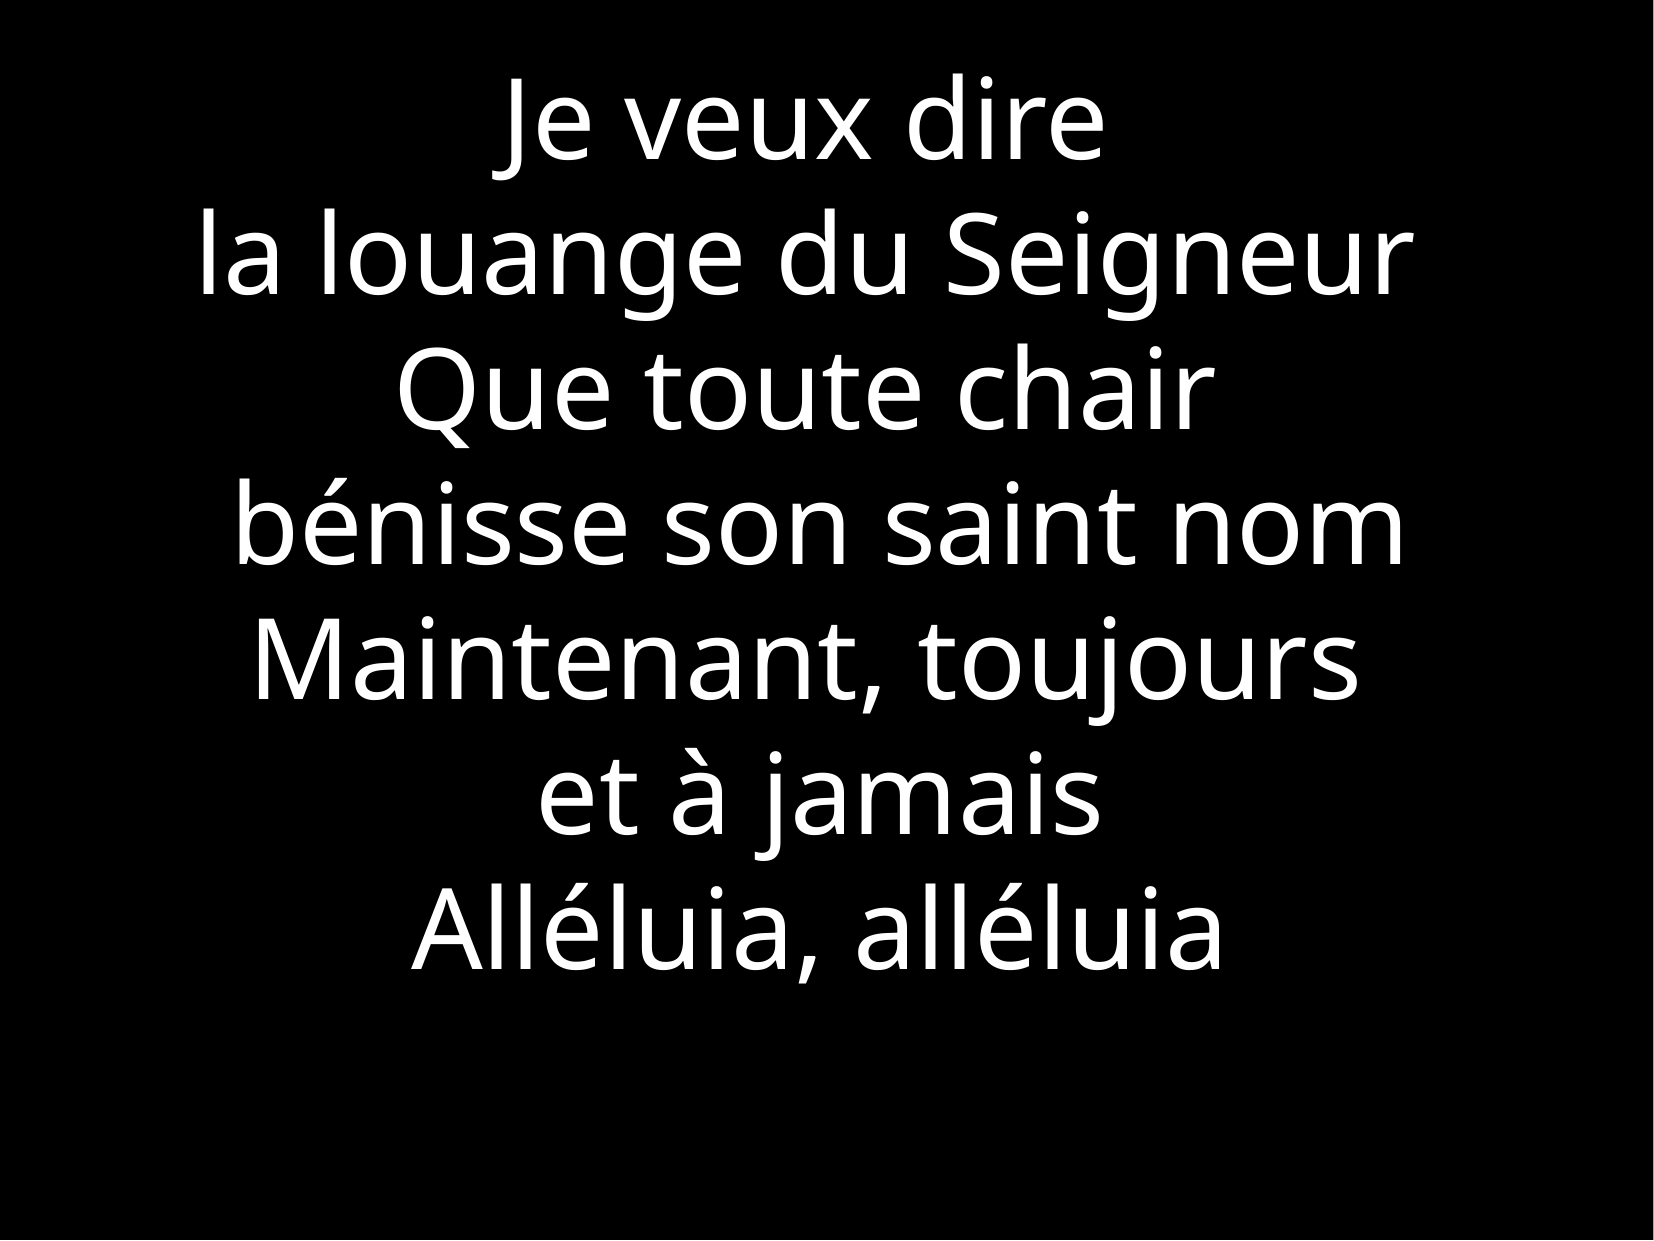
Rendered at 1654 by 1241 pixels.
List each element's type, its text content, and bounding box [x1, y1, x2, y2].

title Je veux dire la louange du Seigneur Que toute chair bénisse son saint nom Maintenant, toujours et à jamais Alléluia, alléluia [12, 143, 1628, 1241]
